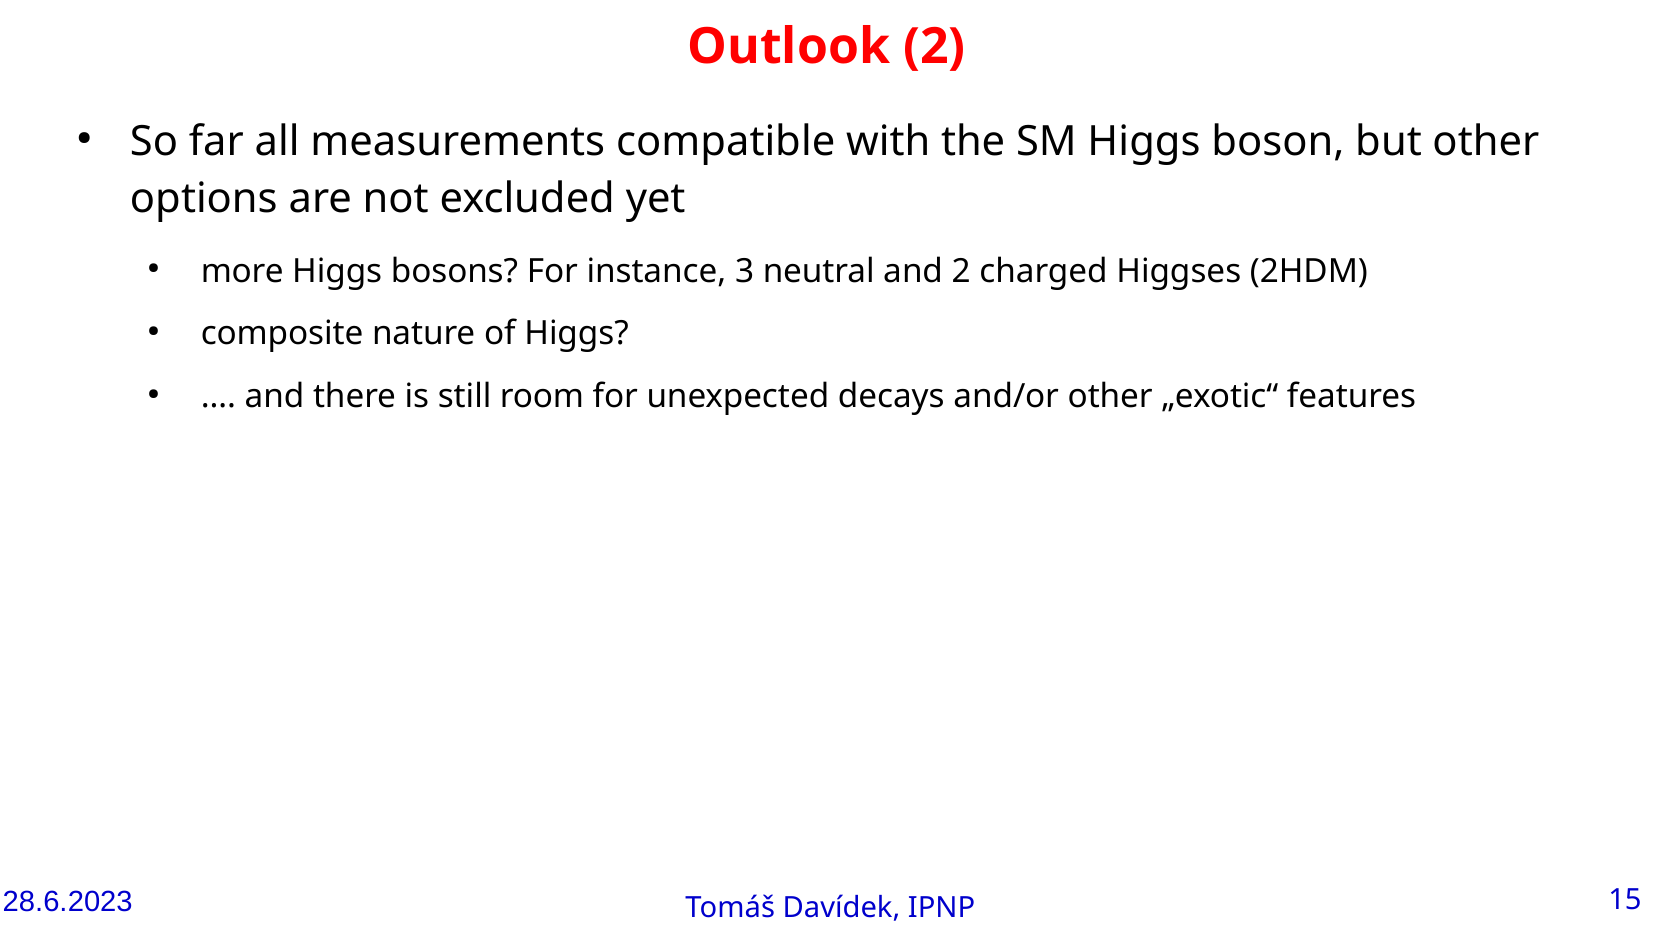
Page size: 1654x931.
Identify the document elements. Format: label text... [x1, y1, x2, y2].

list So far all measurements compatible with the SM Higgs boson, but other options are not excluded yet more Higgs bosons? For instance, 3 neutral and 2 charged Higgses (2HDM) composite nature of Higgs? …. and there is still room for unexpected decays and/or other „exotic“ features [59, 110, 1595, 651]
title Outlook (2) [82, 0, 1571, 89]
